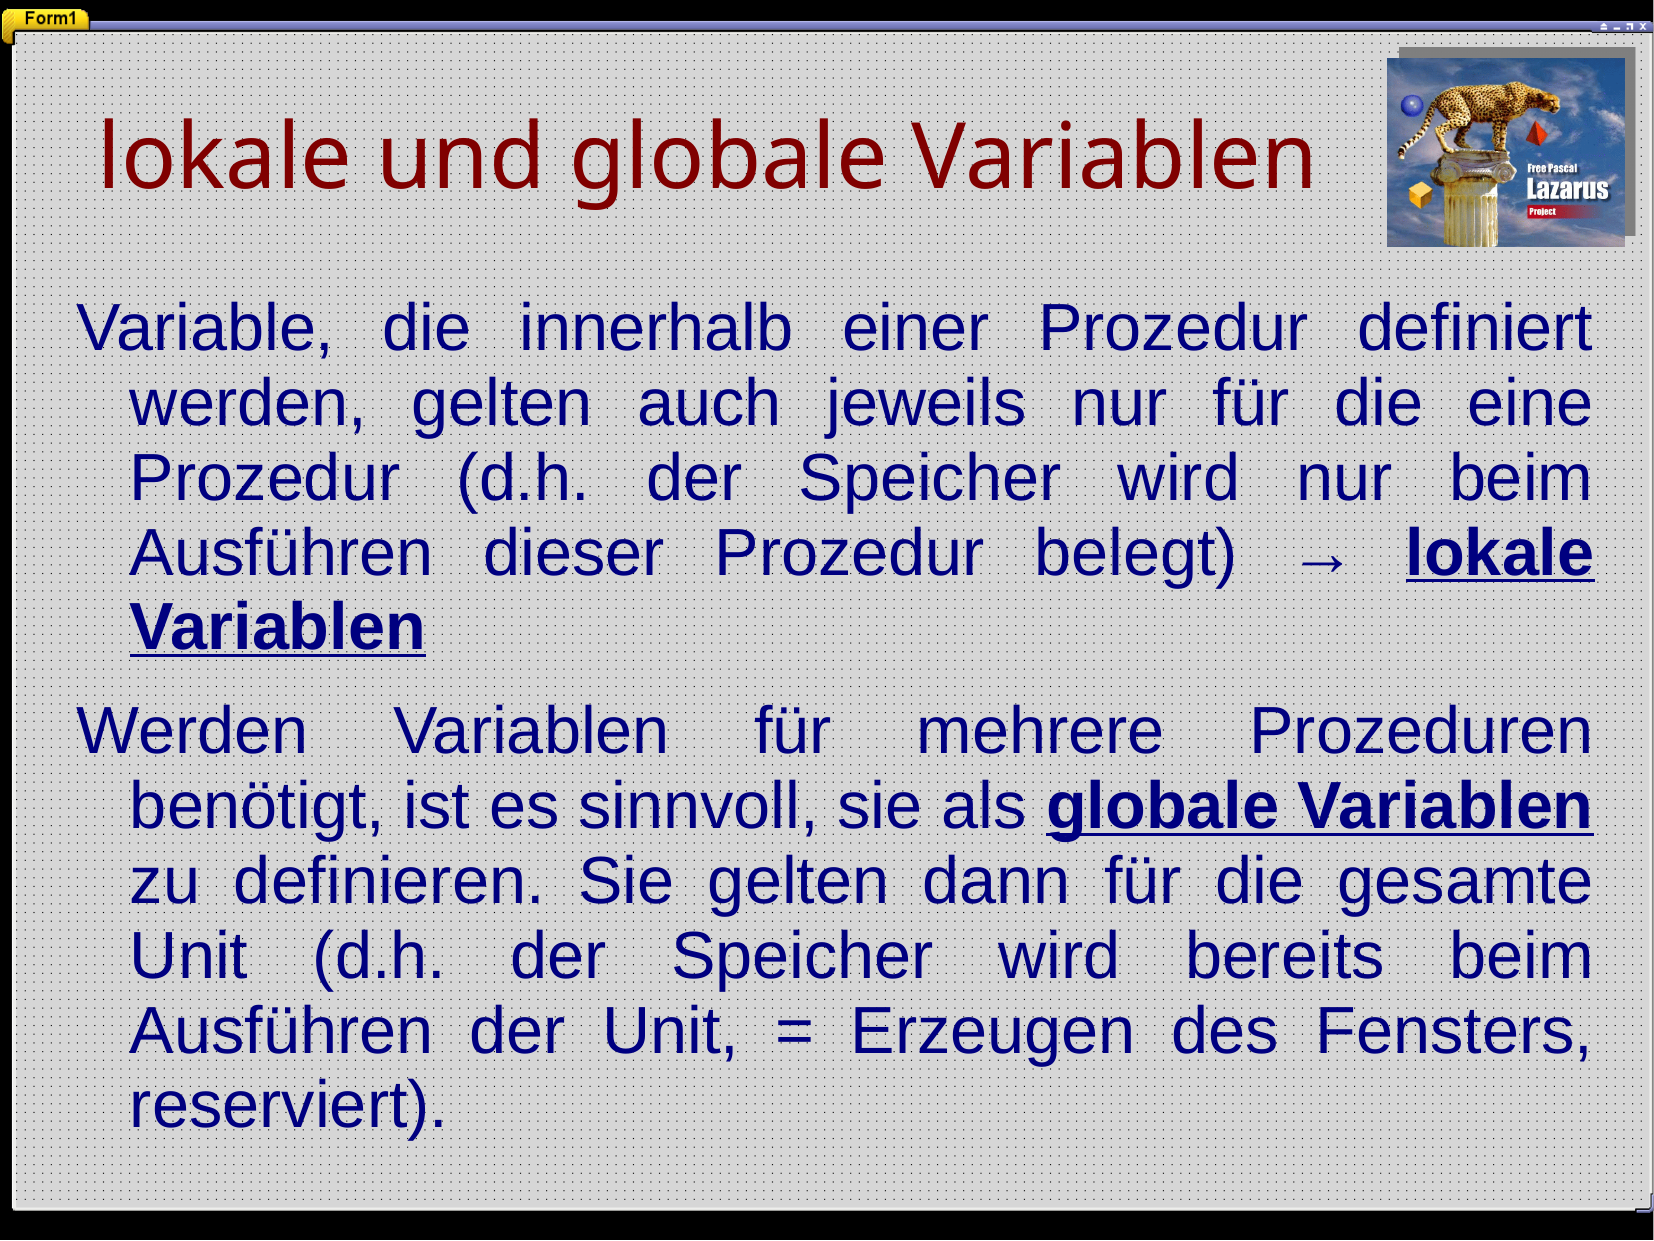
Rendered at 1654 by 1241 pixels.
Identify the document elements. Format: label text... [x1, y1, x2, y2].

title lokale und globale Variablen [29, 56, 1388, 250]
list Variable, die innerhalb einer Prozedur definiert werden, gelten auch jeweils nur für die eine Prozedur (d.h. der Speicher wird nur beim Ausführen dieser Prozedur belegt) → lokale Variablen Werden Variablen für mehrere Prozeduren benötigt, ist es sinnvoll, sie als globale Variablen zu definieren. Sie gelten dann für die gesamte Unit (d.h. der Speicher wird bereits beim Ausführen der Unit, = Erzeugen des Fensters, reserviert). [59, 290, 1595, 1167]
picture [2, 8, 1654, 1213]
